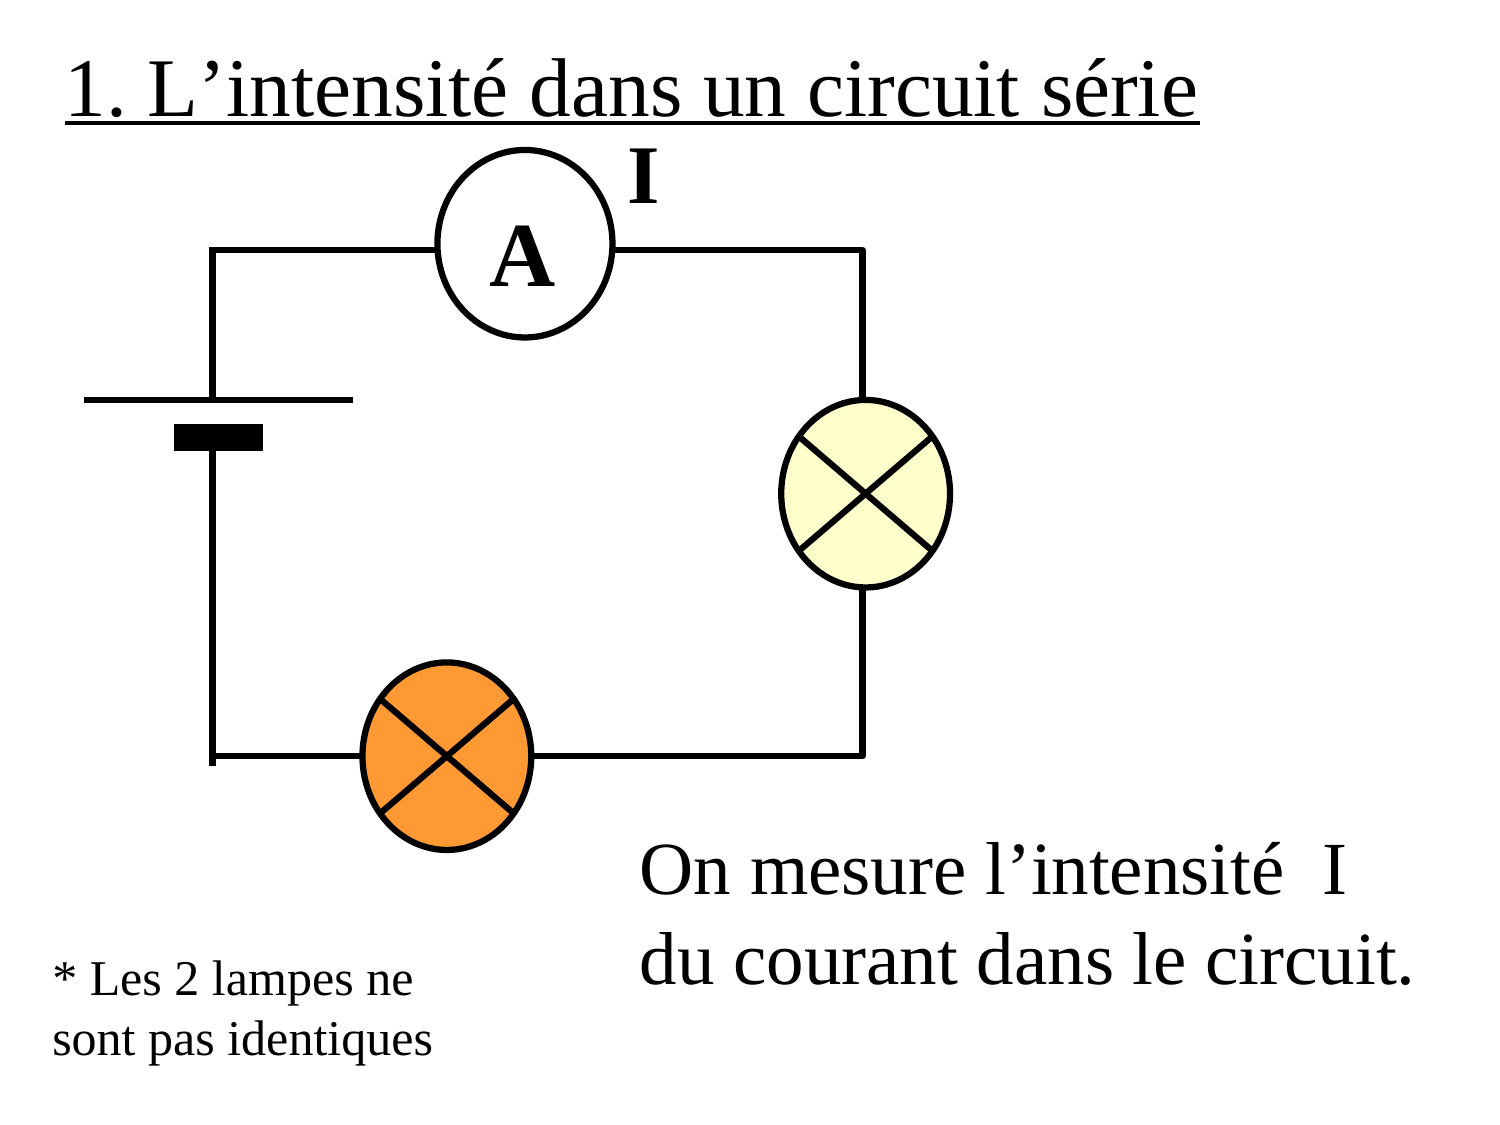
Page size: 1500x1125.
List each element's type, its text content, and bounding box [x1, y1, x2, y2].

text_box [174, 424, 263, 451]
text_box [437, 149, 613, 338]
text_box [362, 702, 441, 811]
text_box [453, 702, 532, 810]
text_box [781, 439, 860, 548]
text_box * Les 2 lampes ne sont pas identiques [37, 937, 475, 1073]
text_box [382, 762, 512, 850]
text_box A [474, 187, 575, 313]
text_box [801, 399, 930, 488]
text_box [382, 662, 512, 751]
text_box [801, 499, 931, 588]
text_box [872, 440, 951, 548]
text_box I [612, 112, 713, 228]
text_box 1. L’intensité dans un circuit série [50, 24, 1301, 141]
text_box On mesure l’intensité I du courant dans le circuit. [624, 812, 1451, 1008]
